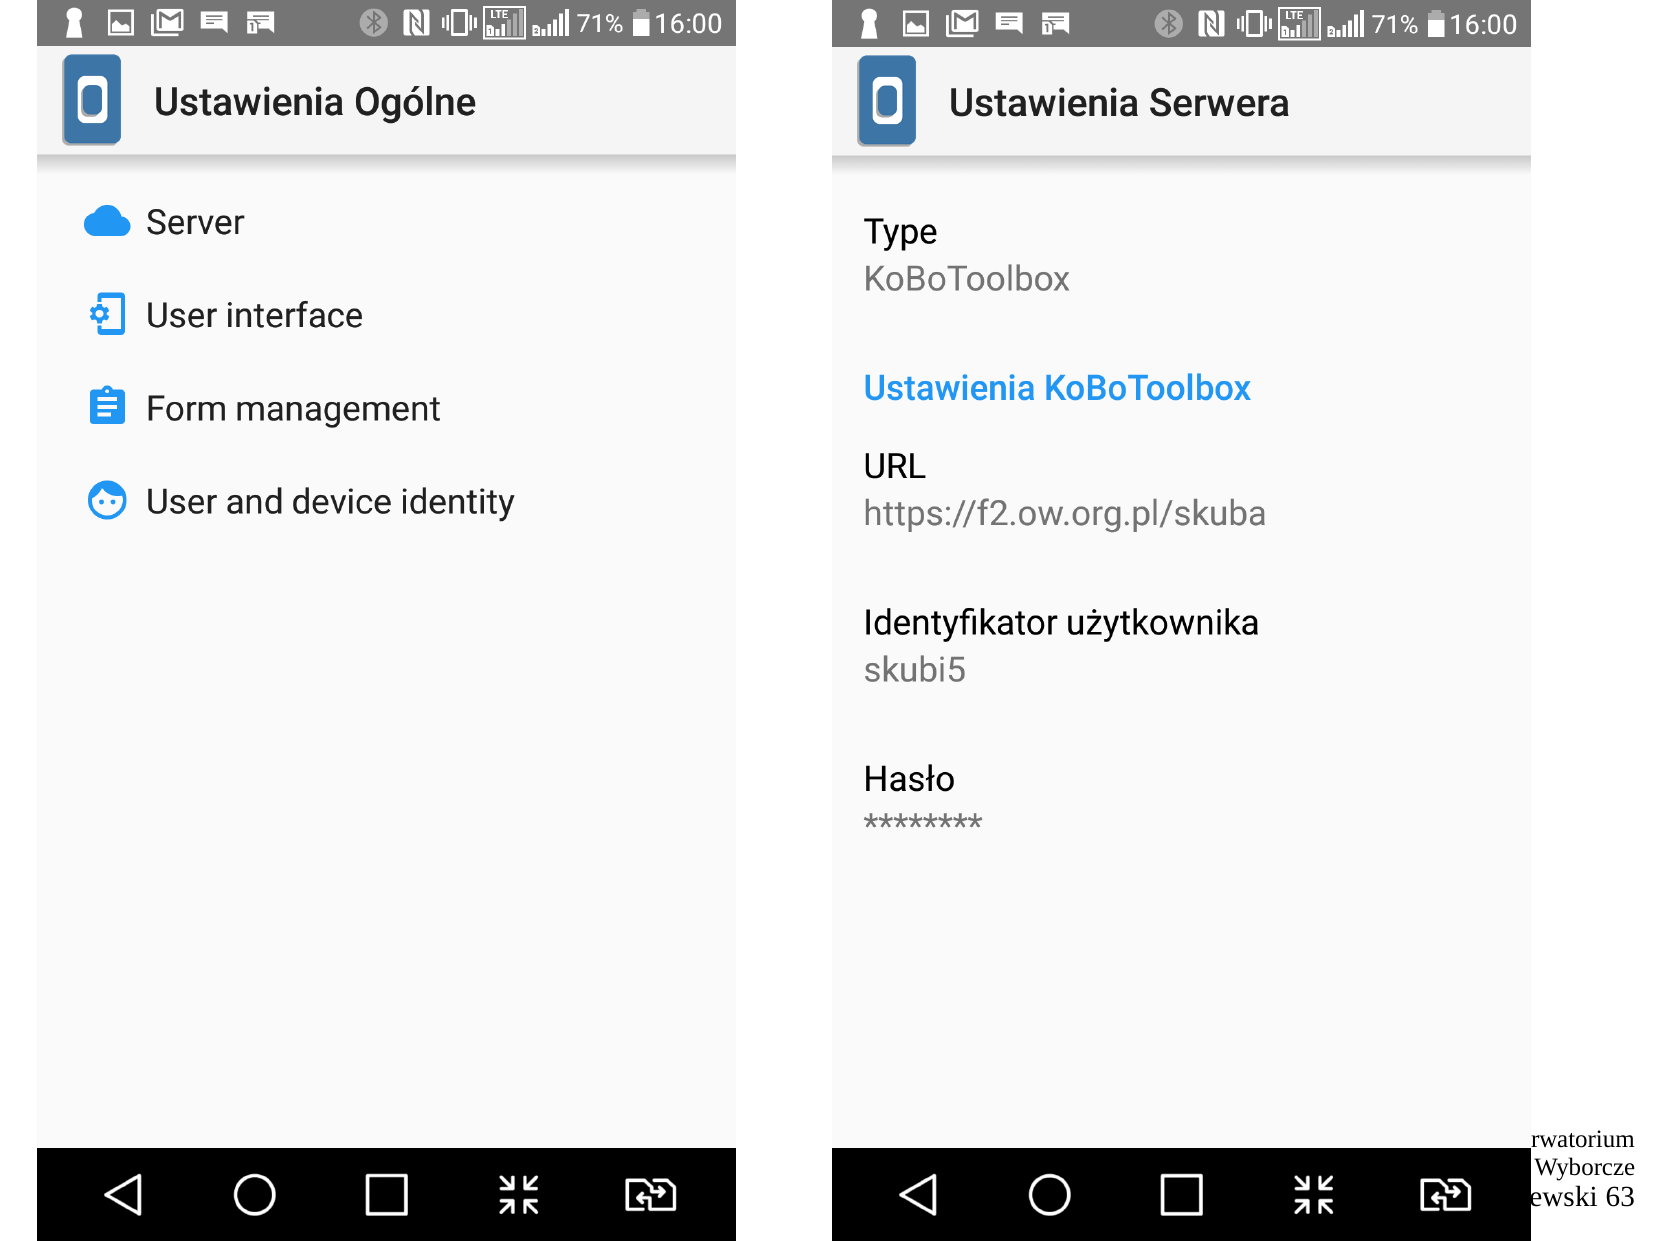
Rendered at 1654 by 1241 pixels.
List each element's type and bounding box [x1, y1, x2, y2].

picture [832, 0, 1531, 1241]
picture [37, 0, 736, 1241]
